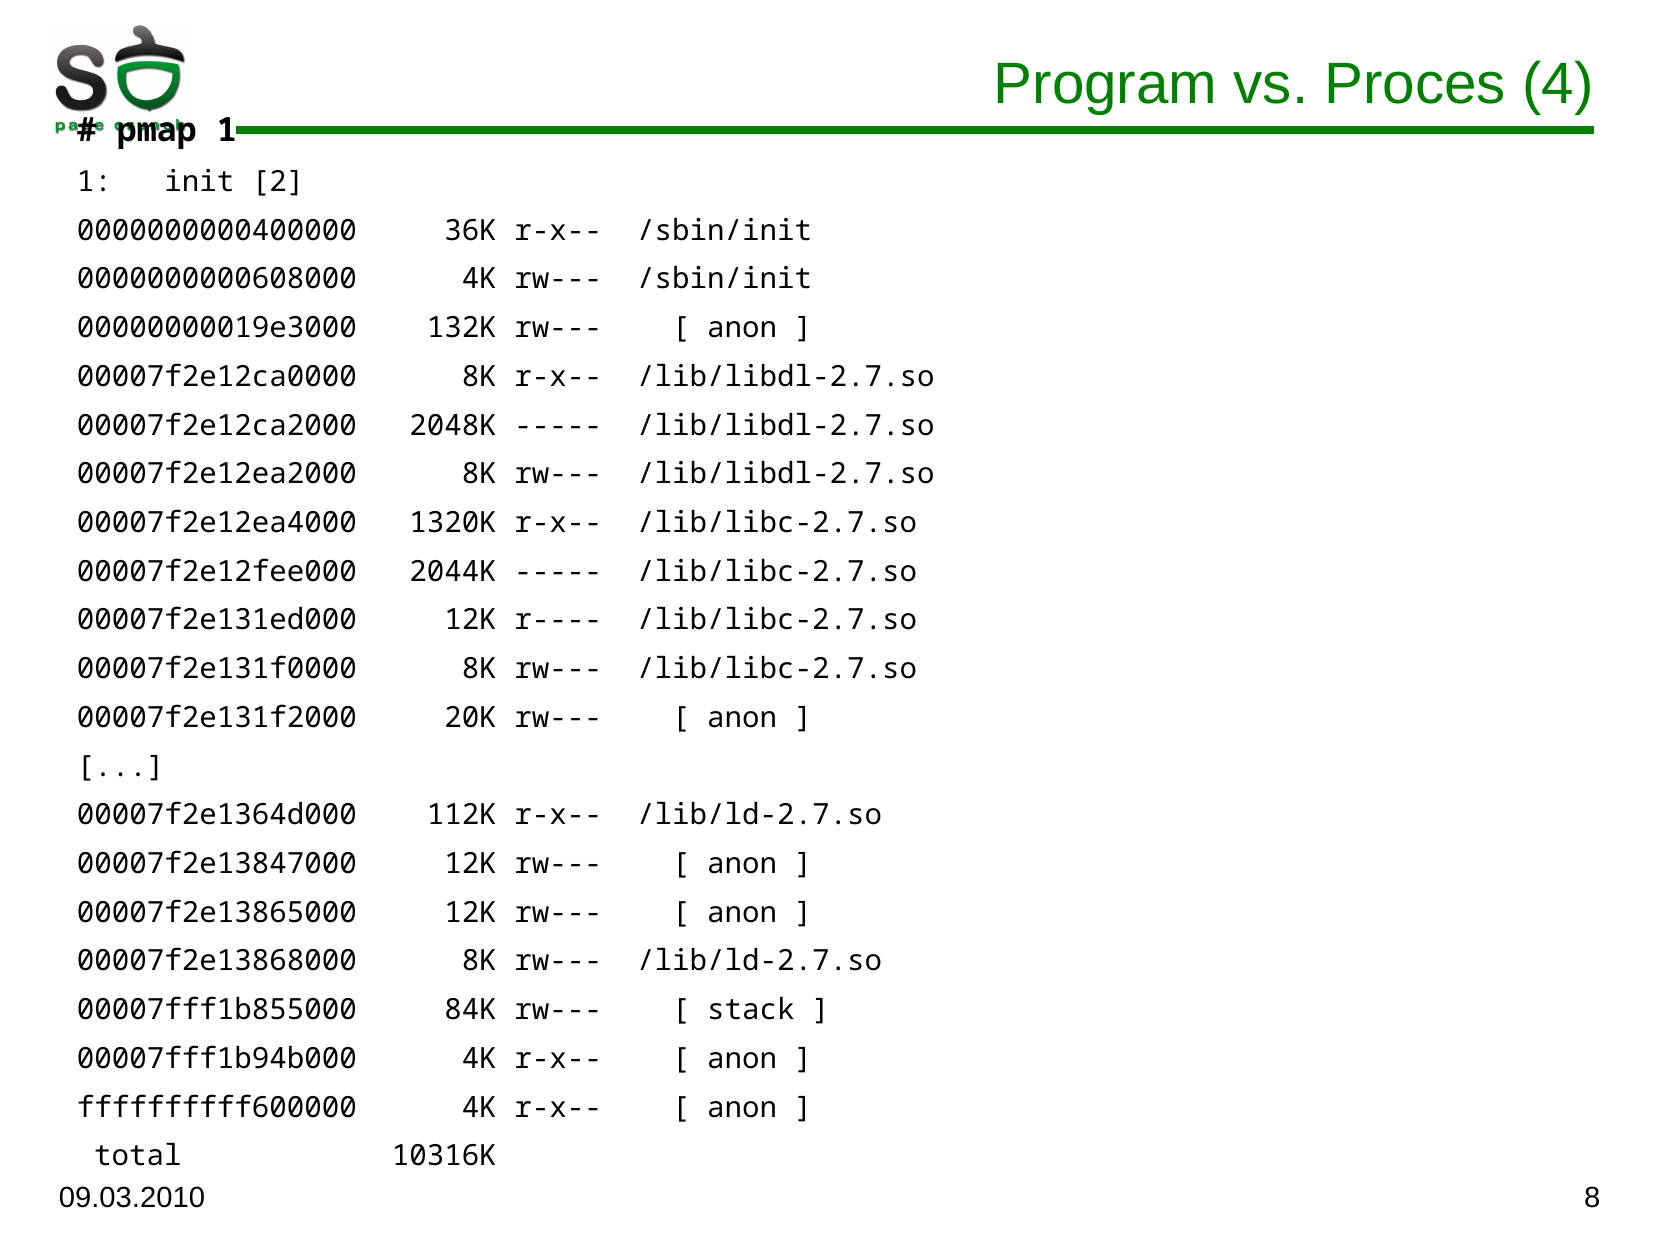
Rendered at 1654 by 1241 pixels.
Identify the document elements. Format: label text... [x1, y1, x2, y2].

picture [123, 127, 130, 136]
picture [183, 127, 188, 136]
title Program vs. Proces (4) [236, 49, 1595, 119]
picture [53, 23, 188, 136]
list # pmap 1 1: init [2] 0000000000400000 36K r-x-- /sbin/init 0000000000608000 4K rw--- /sbin/init 00000000019e3000 132K rw--- [ anon ] 00007f2e12ca0000 8K r-x-- /lib/libdl-2.7.so 00007f2e12ca2000 2048K ----- /lib/libdl-2.7.so 00007f2e12ea2000 8K rw--- /lib/libdl-2.7.so 00007f2e12ea4000 1320K r-x-- /lib/libc-2.7.so 00007f2e12fee000 2044K ----- /lib/libc-2.7.so 00007f2e131ed000 12K r---- /lib/libc-2.7.so 00007f2e131f0000 8K rw--- /lib/libc-2.7.so 00007f2e131f2000 20K rw--- [ anon ] [...] 00007f2e1364d000 112K r-x-- /lib/ld-2.7.so 00007f2e13847000 12K rw--- [ anon ] 00007f2e13865000 12K rw--- [ anon ] 00007f2e13868000 8K rw--- /lib/ld-2.7.so 00007fff1b855000 84K rw--- [ stack ] 00007fff1b94b000 4K r-x-- [ anon ] ffffffffff600000 4K r-x-- [ anon ] total 10316K [59, 171, 1595, 1158]
